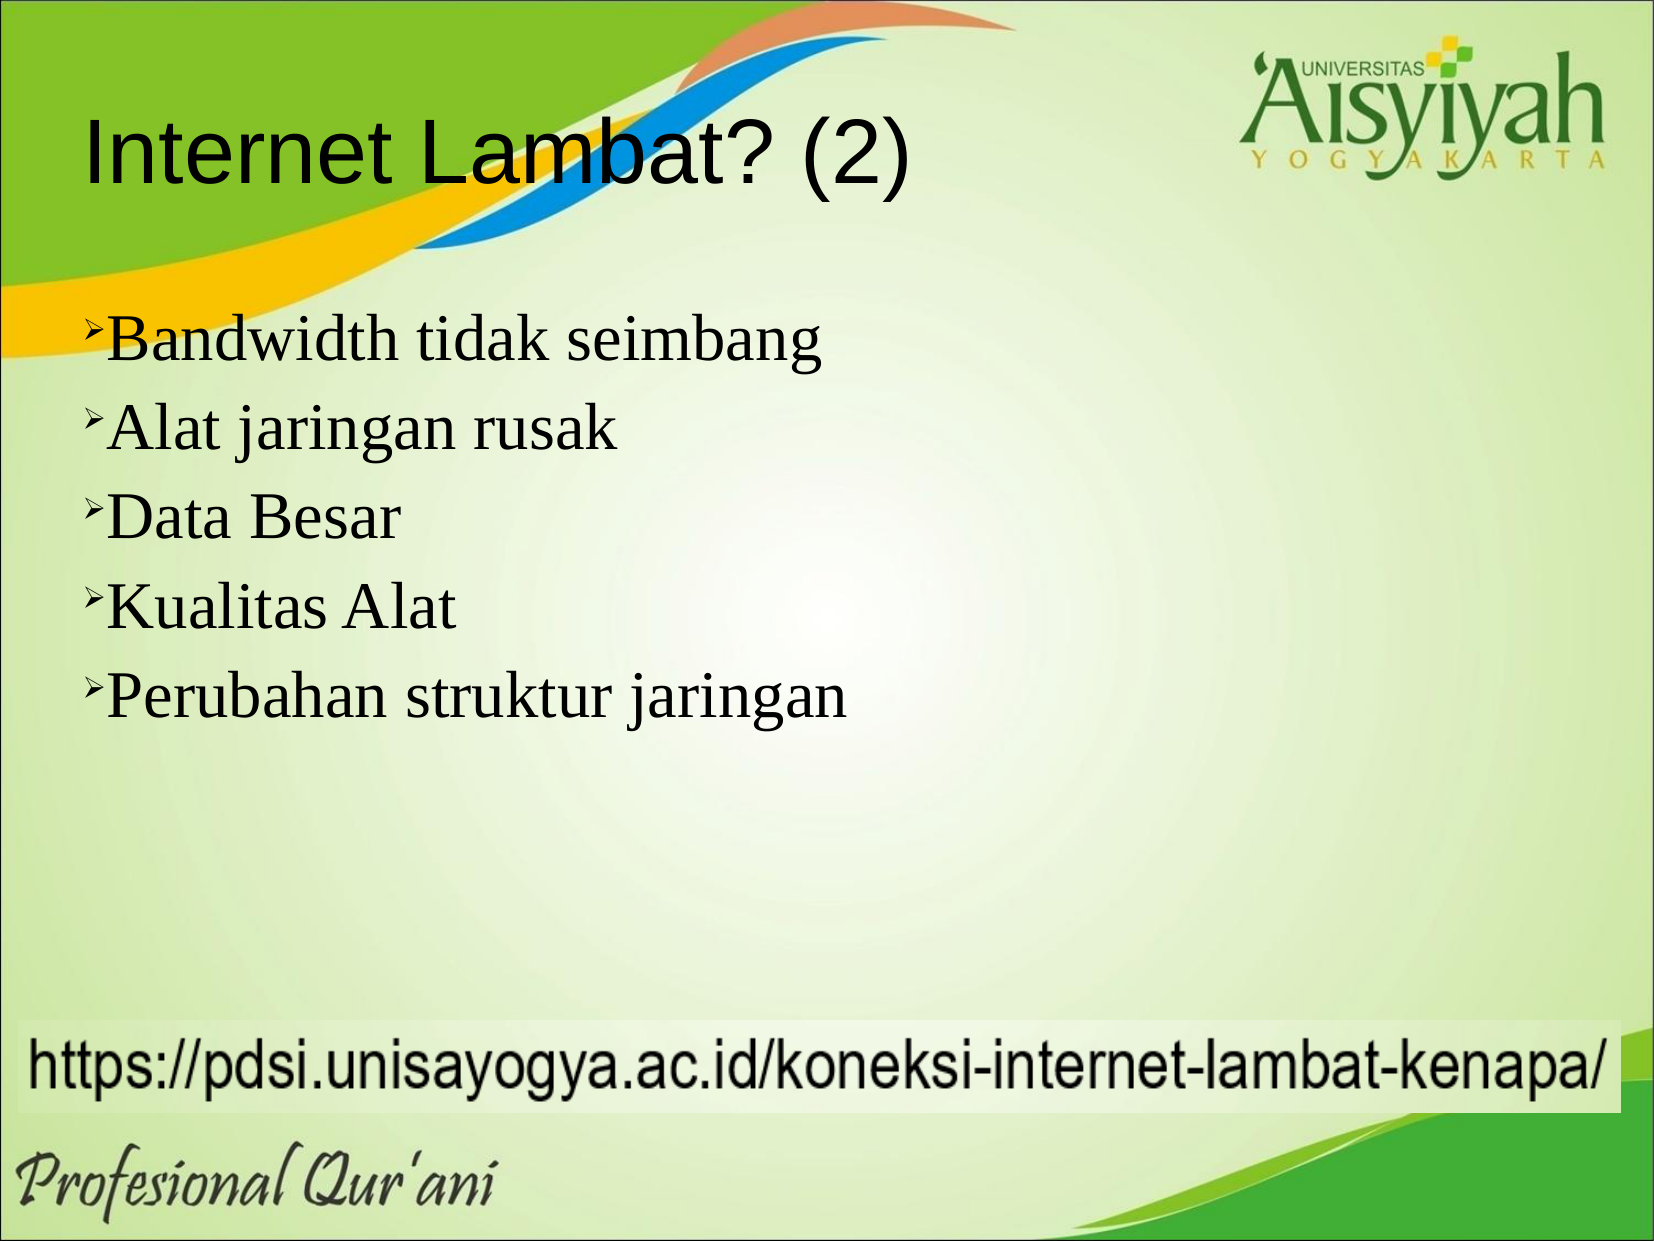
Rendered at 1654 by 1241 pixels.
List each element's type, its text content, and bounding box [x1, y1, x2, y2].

picture [0, 0, 1654, 1241]
title Internet Lambat? (2) [82, 49, 1200, 256]
list Bandwidth tidak seimbang Alat jaringan rusak Data Besar Kualitas Alat Perubahan struktur jaringan [82, 290, 1570, 961]
